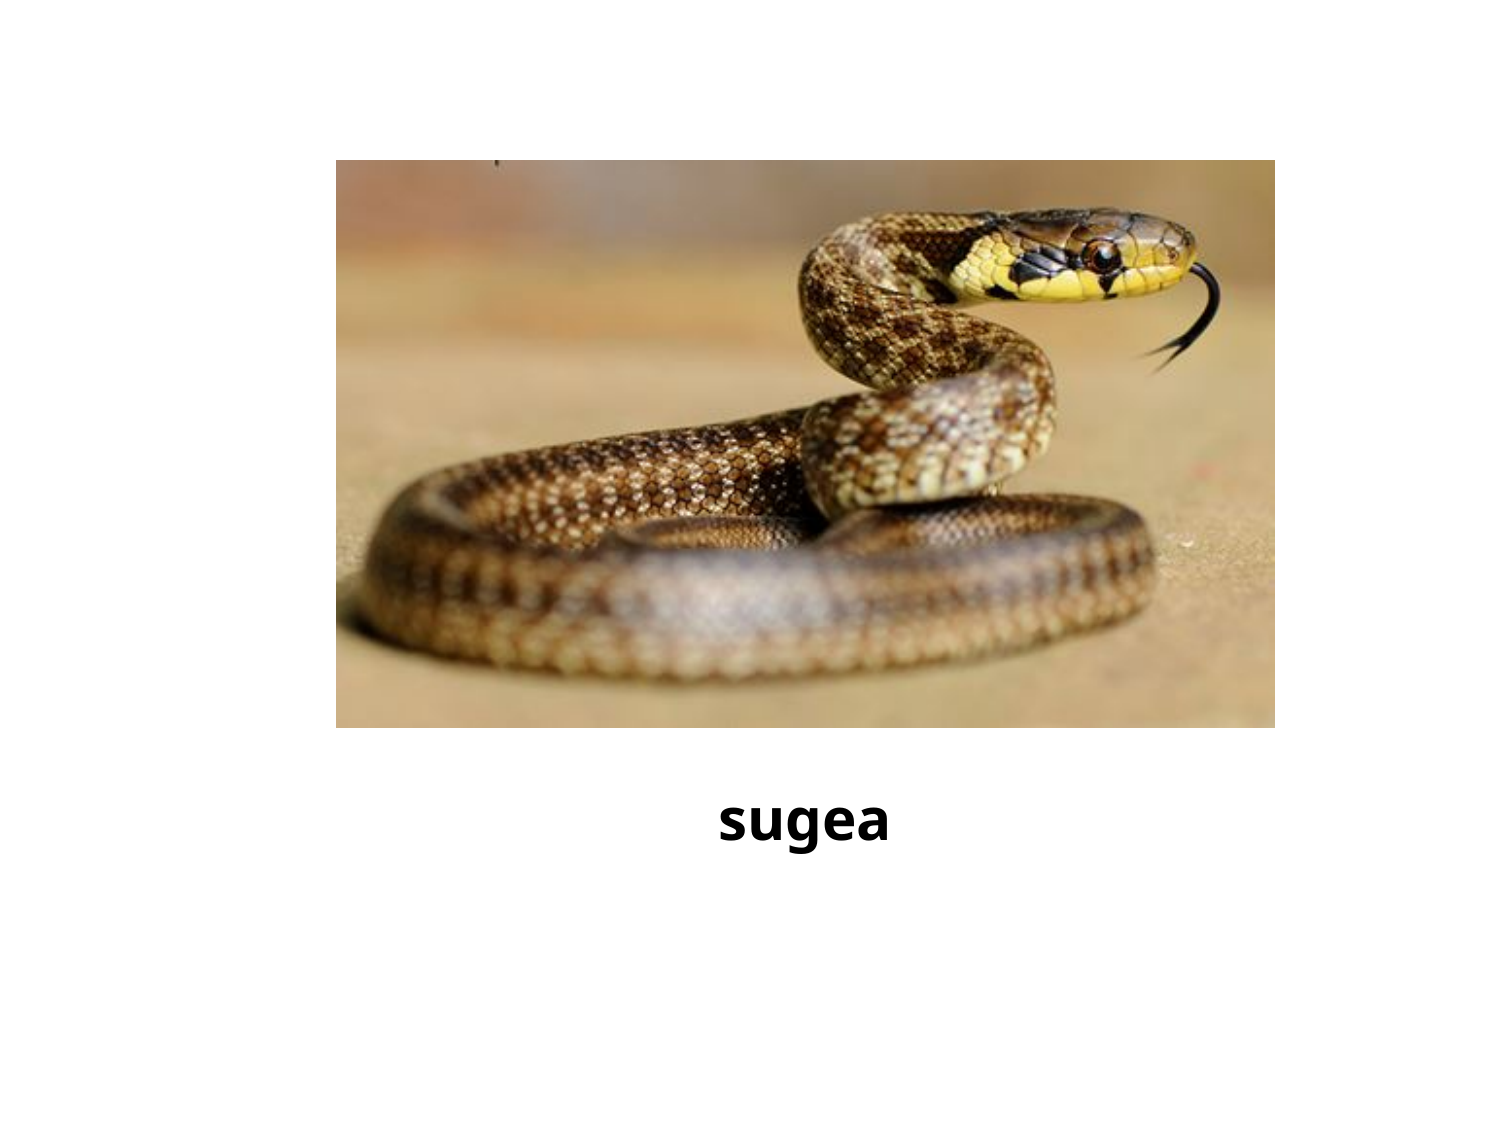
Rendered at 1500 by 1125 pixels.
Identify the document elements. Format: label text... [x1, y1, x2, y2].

text_box sugea [336, 775, 1275, 860]
picture [336, 160, 1275, 728]
